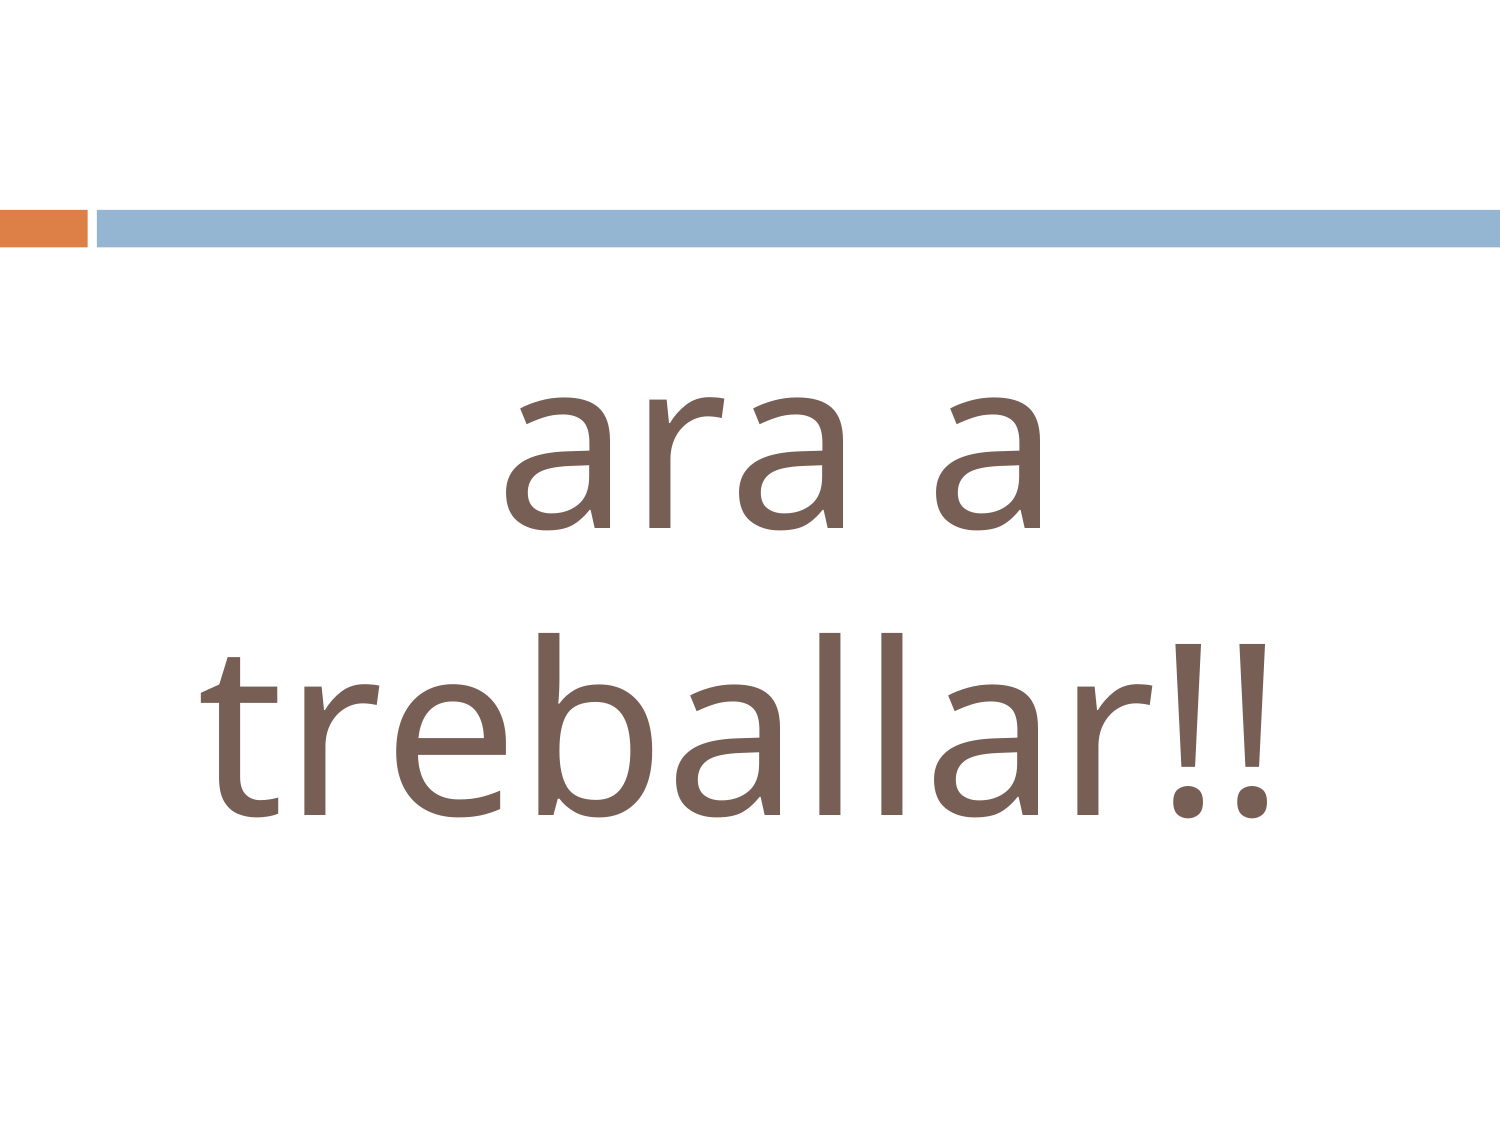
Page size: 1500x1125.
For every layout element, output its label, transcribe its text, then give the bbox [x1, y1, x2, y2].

list ara a treballar!! [46, 281, 1385, 1019]
